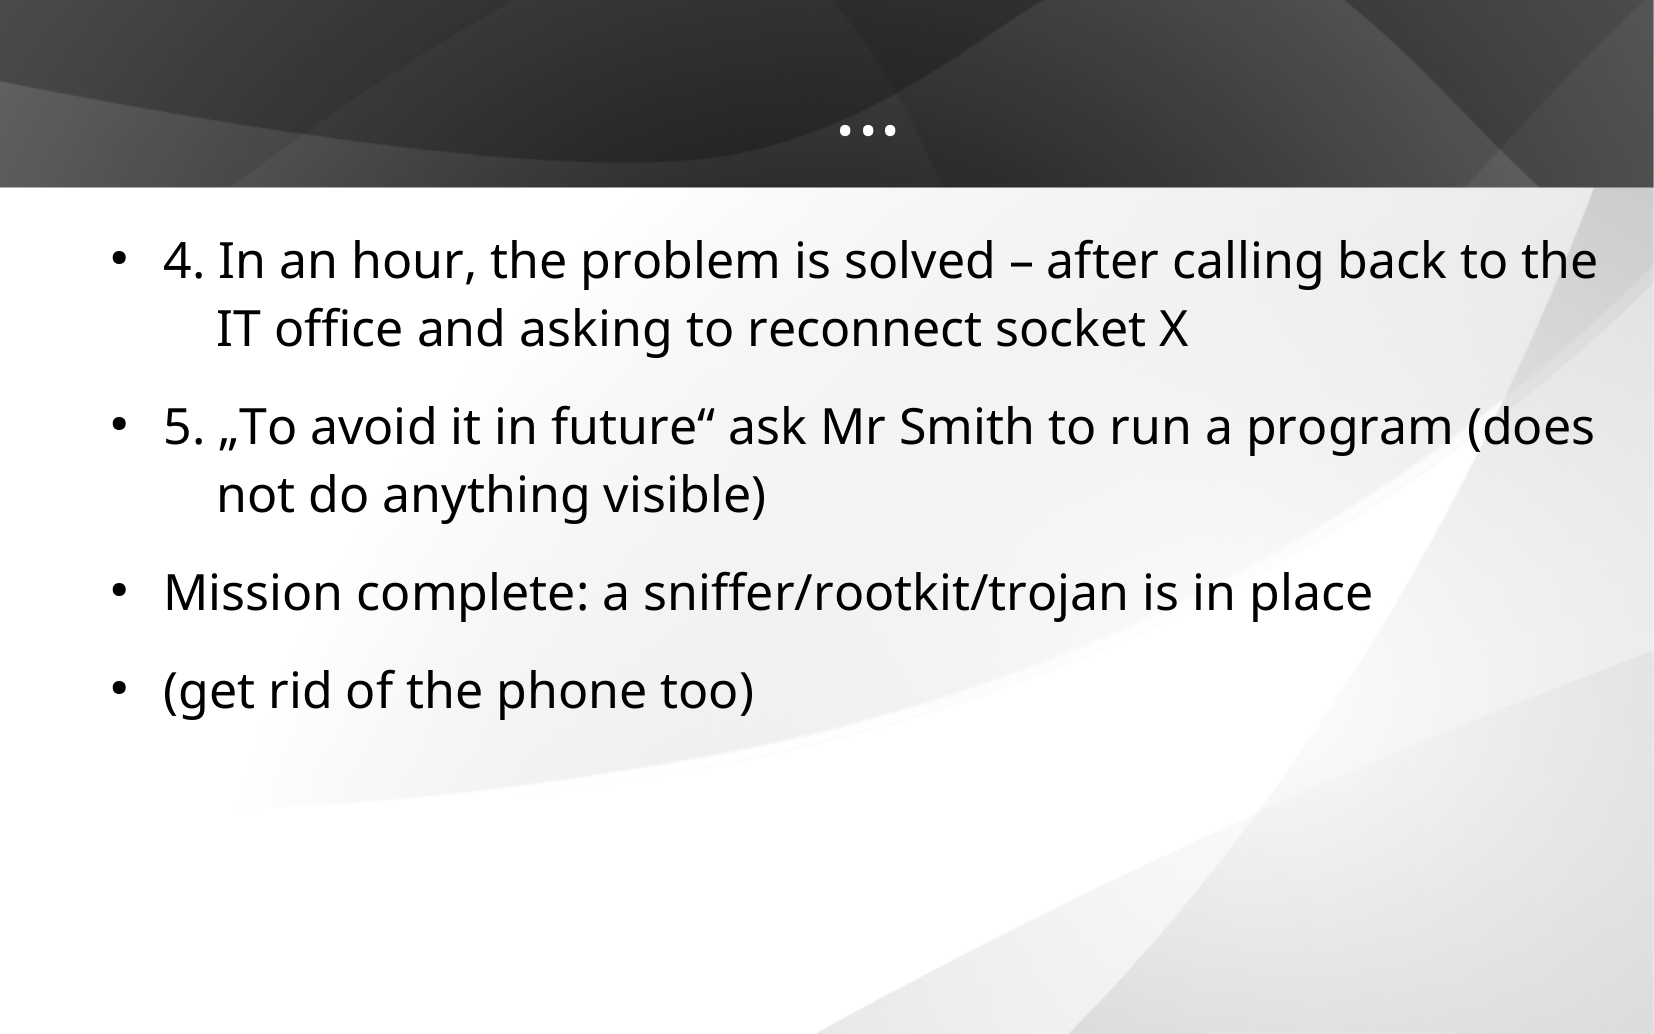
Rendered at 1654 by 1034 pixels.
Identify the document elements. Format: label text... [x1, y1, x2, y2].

list 4. In an hour, the problem is solved – after calling back to the IT office and asking to reconnect socket X 5. „To avoid it in future“ ask Mr Smith to run a program (does not do anything visible) Mission complete: a sniffer/rootkit/trojan is in place (get rid of the phone too) [75, 225, 1613, 1013]
picture [0, 0, 1654, 1034]
title ... [124, 0, 1613, 208]
